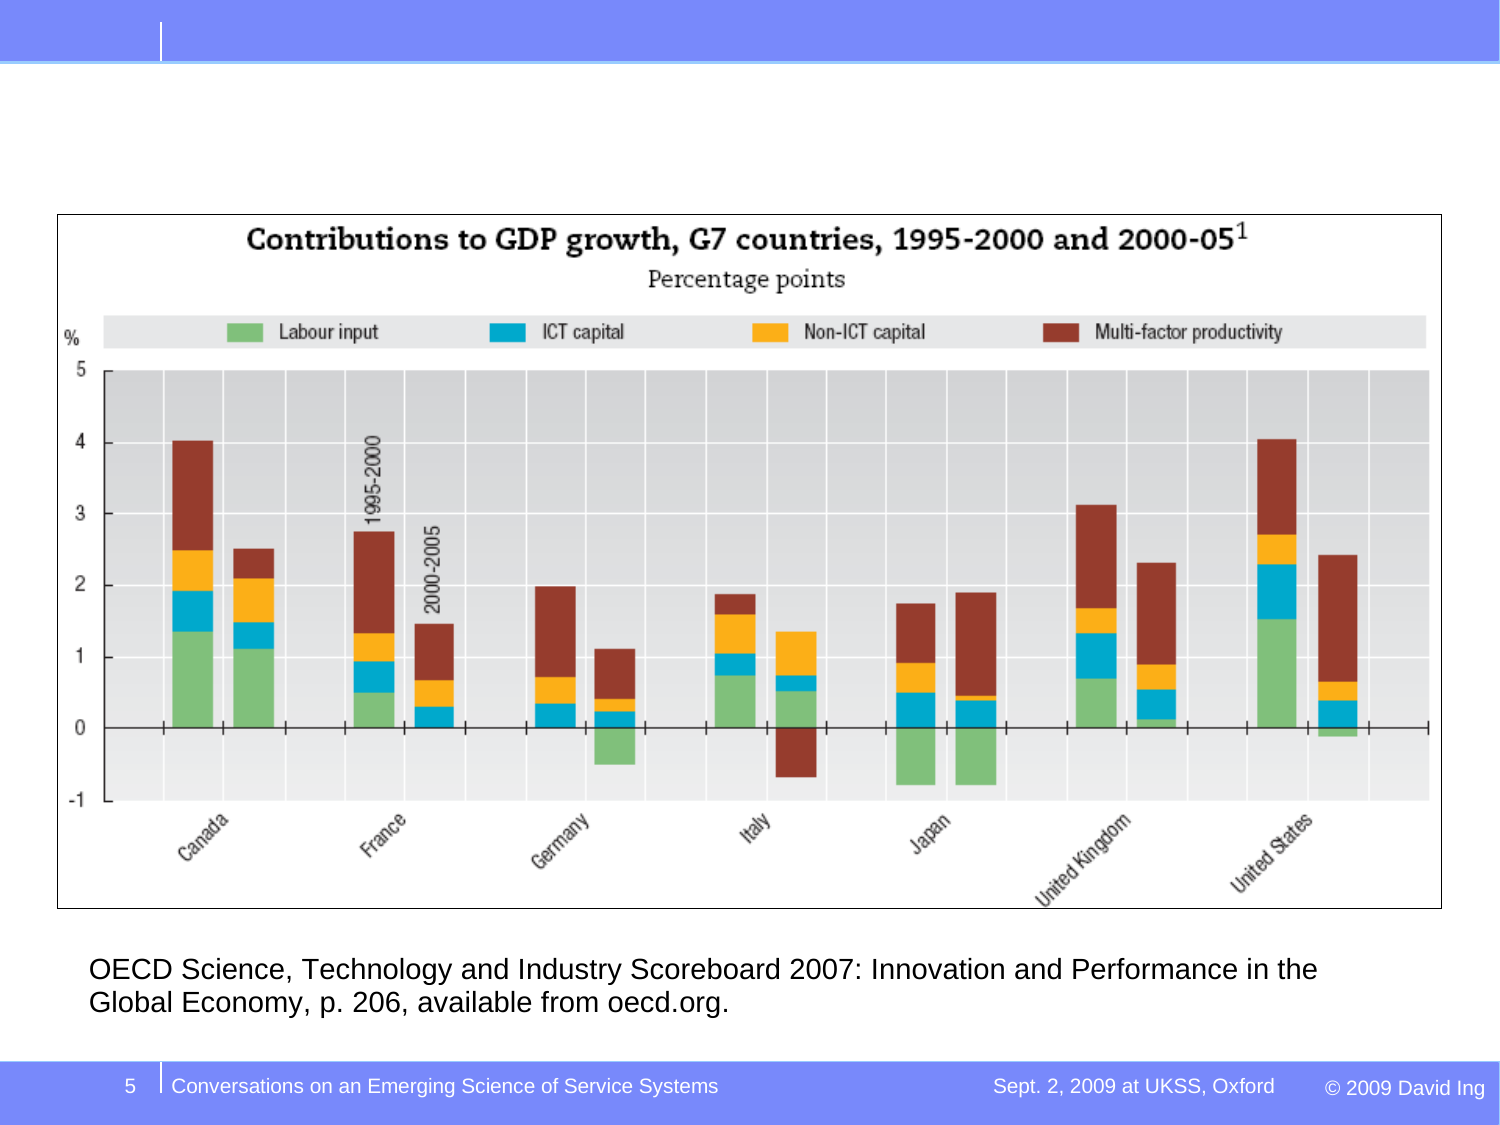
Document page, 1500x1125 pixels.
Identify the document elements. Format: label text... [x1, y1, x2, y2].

picture [57, 214, 1442, 909]
text_box OECD Science, Technology and Industry Scoreboard 2007: Innovation and Performance in the Global Economy, p. 206, available from oecd.org. [73, 945, 1427, 1030]
